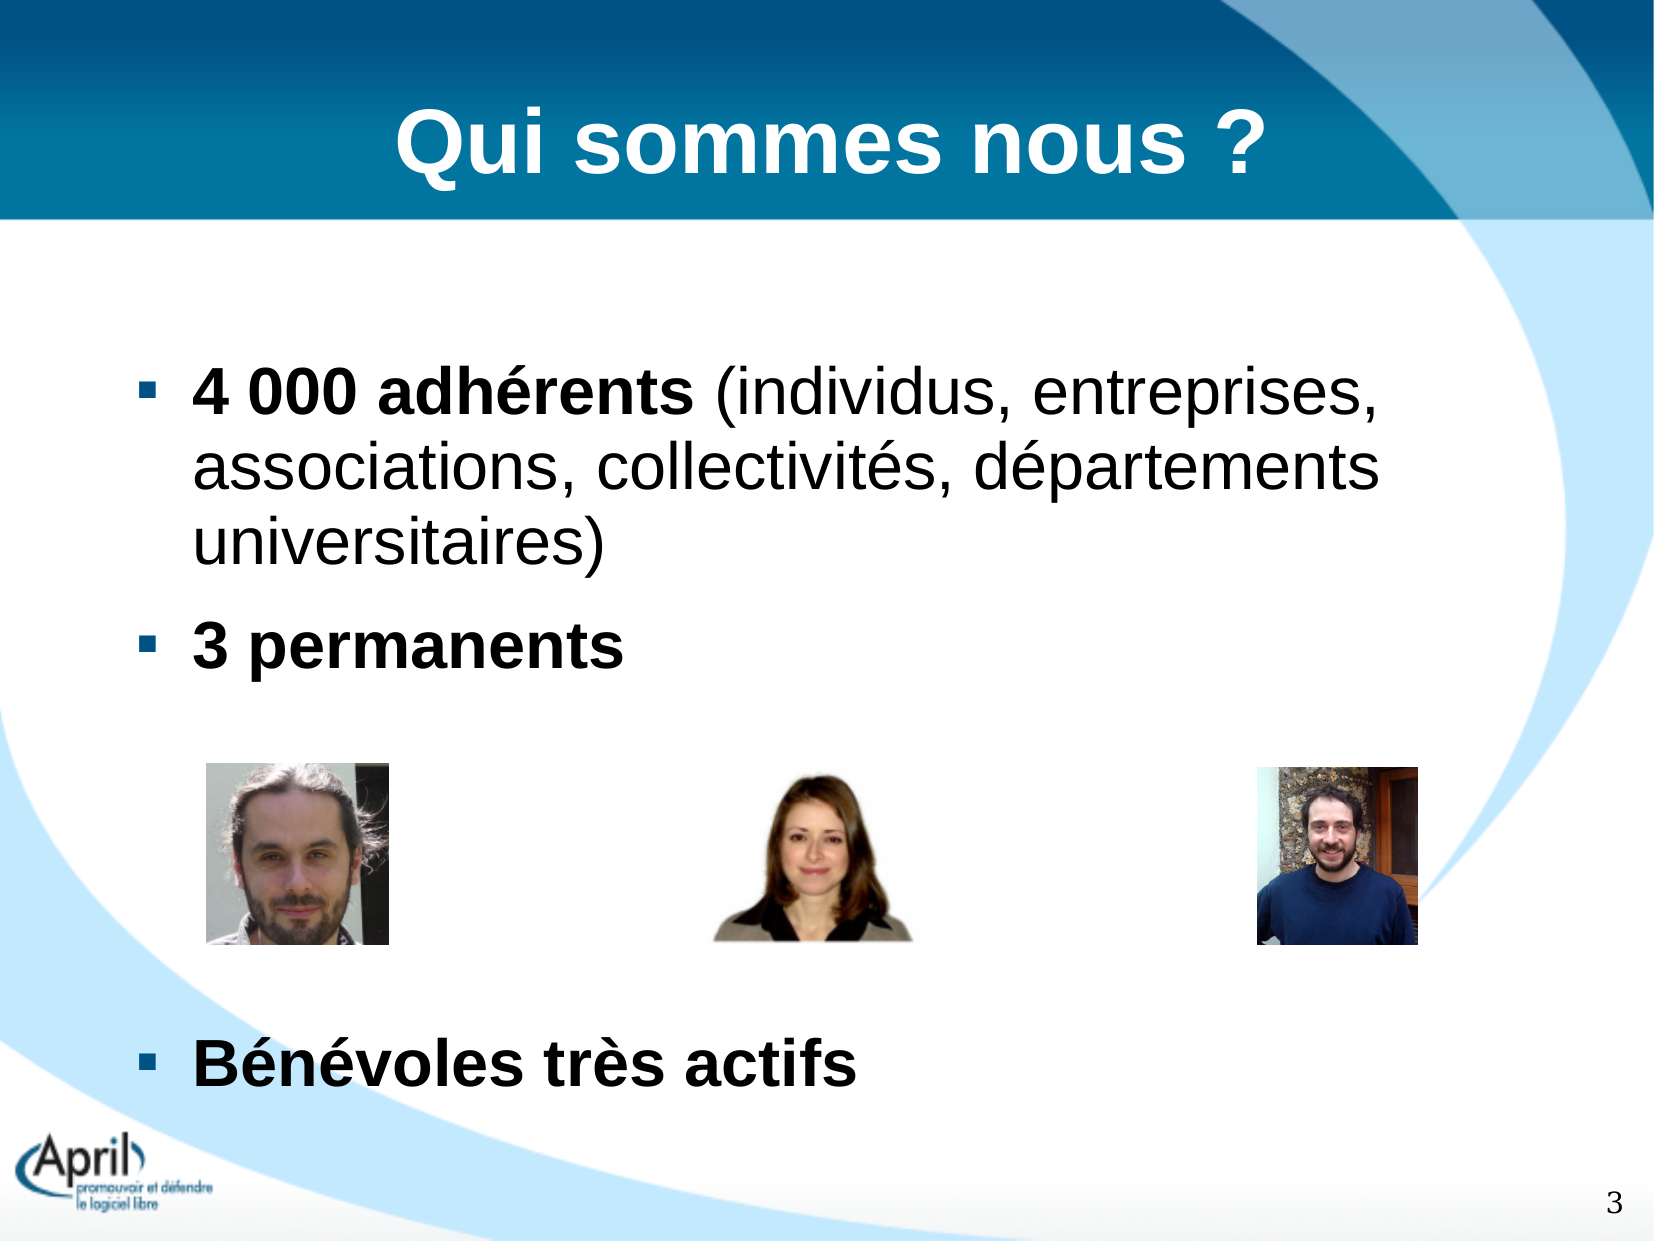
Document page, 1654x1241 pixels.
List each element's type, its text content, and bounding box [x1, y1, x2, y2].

title Qui sommes nous ? [126, 38, 1539, 246]
picture [708, 762, 924, 945]
list 4 000 adhérents (individus, entreprises, associations, collectivités, départements universitaires) 3 permanents Bénévoles très actifs [121, 250, 1534, 1241]
picture [206, 763, 389, 945]
picture [1257, 767, 1418, 945]
picture [0, 0, 1654, 1241]
